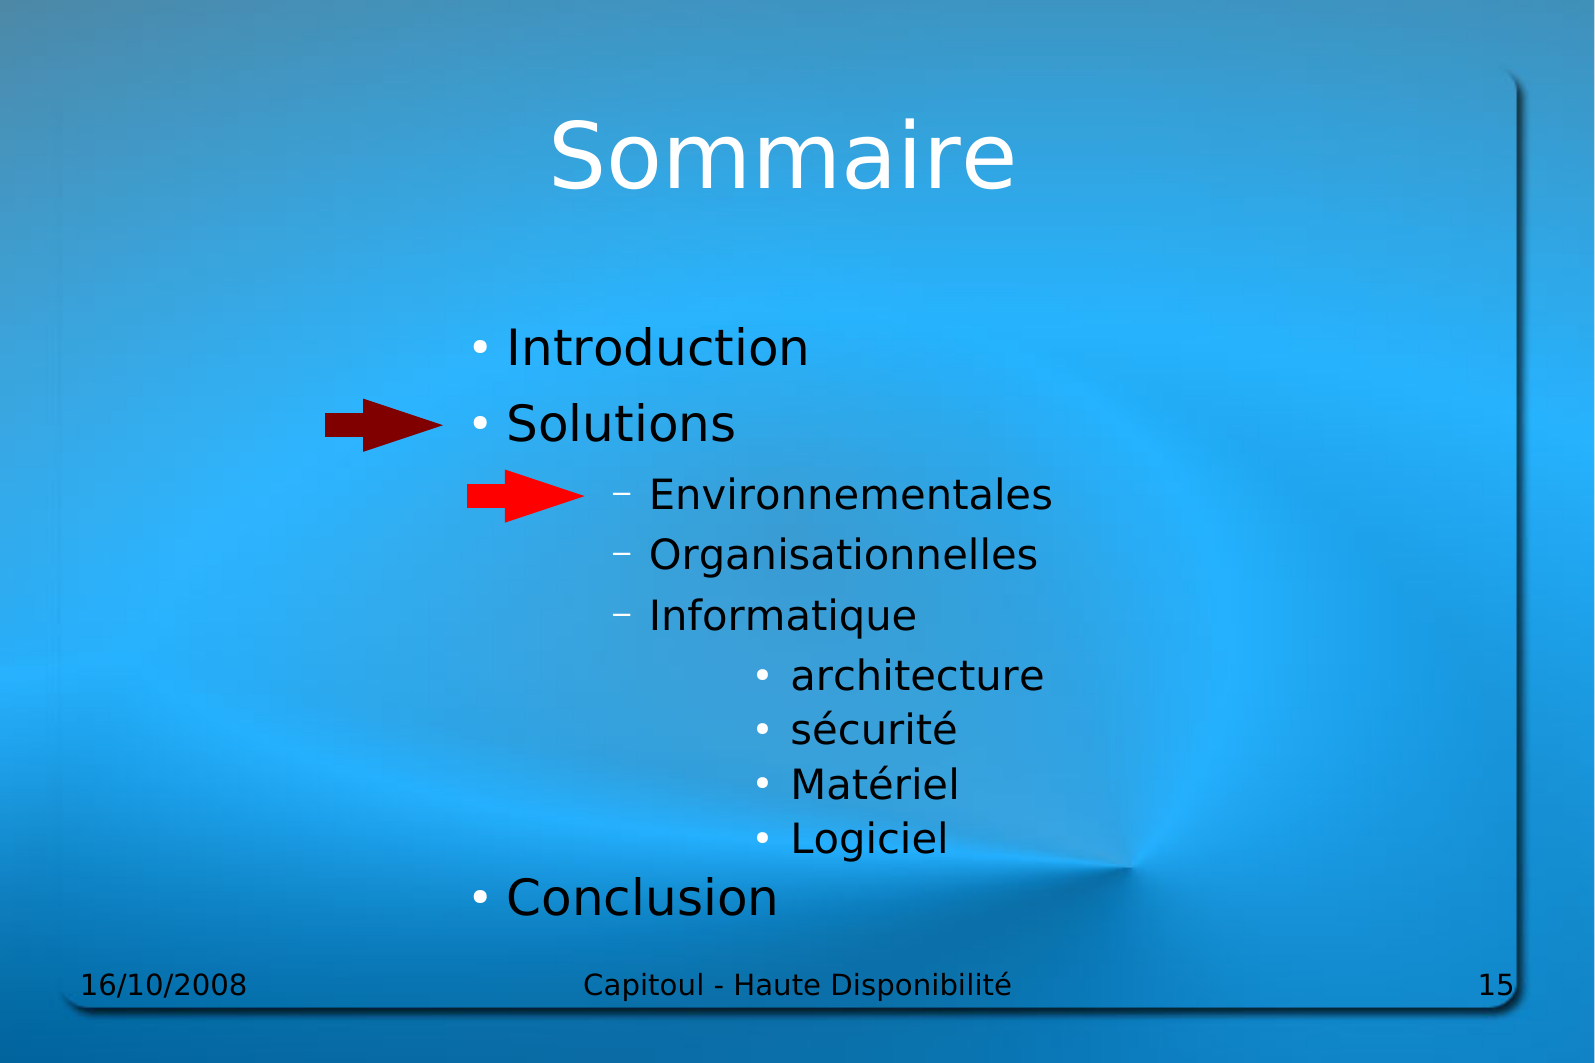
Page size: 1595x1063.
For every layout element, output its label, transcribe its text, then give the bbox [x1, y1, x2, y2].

list Introduction Solutions Environnementales Organisationnelles Informatique architecture sécurité Matériel Logiciel Conclusion [117, 318, 1479, 942]
picture [0, 0, 1595, 1063]
title Sommaire [117, 103, 1479, 211]
